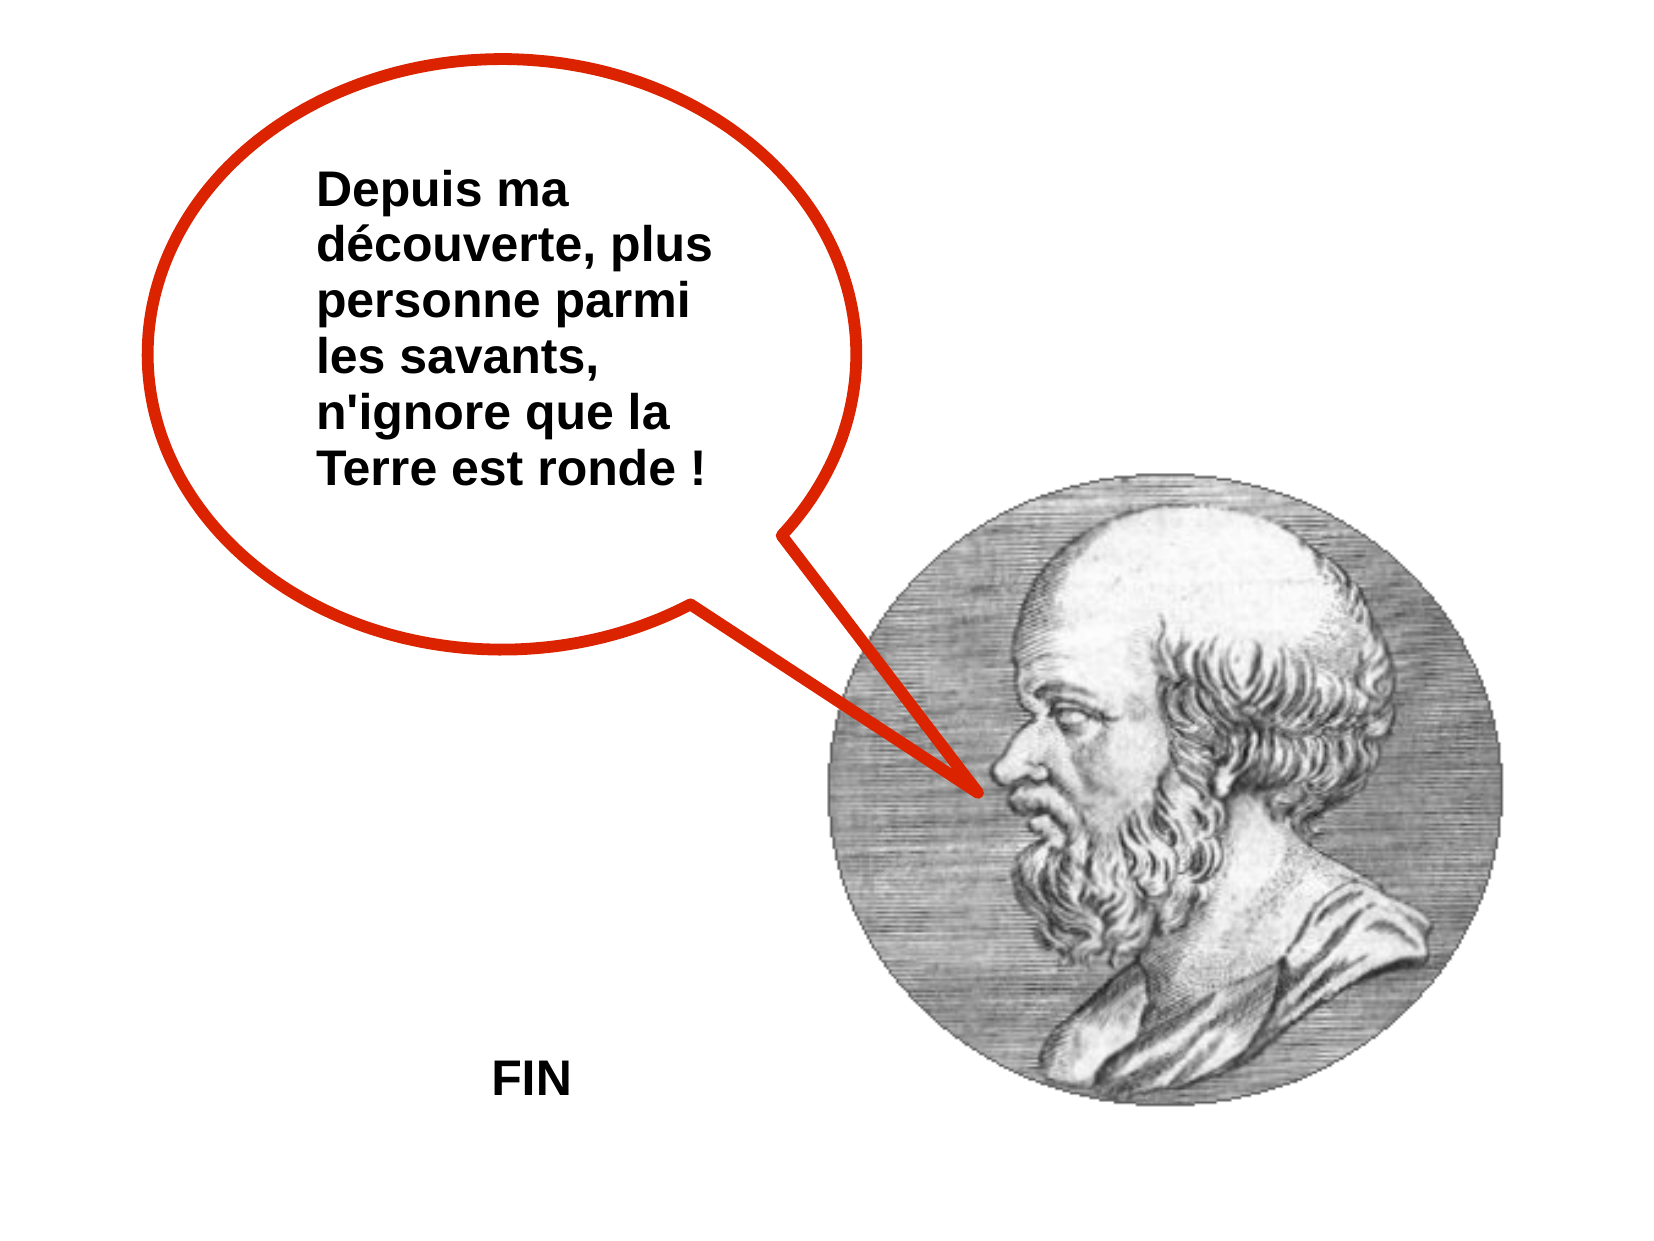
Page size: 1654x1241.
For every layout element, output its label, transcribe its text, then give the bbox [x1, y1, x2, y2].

text_box FIN [354, 1033, 709, 1123]
text_box Depuis ma découverte, plus personne parmi les savants, n'ignore que la Terre est ronde ! [295, 147, 768, 562]
picture [826, 472, 1506, 1109]
picture [826, 605, 949, 766]
